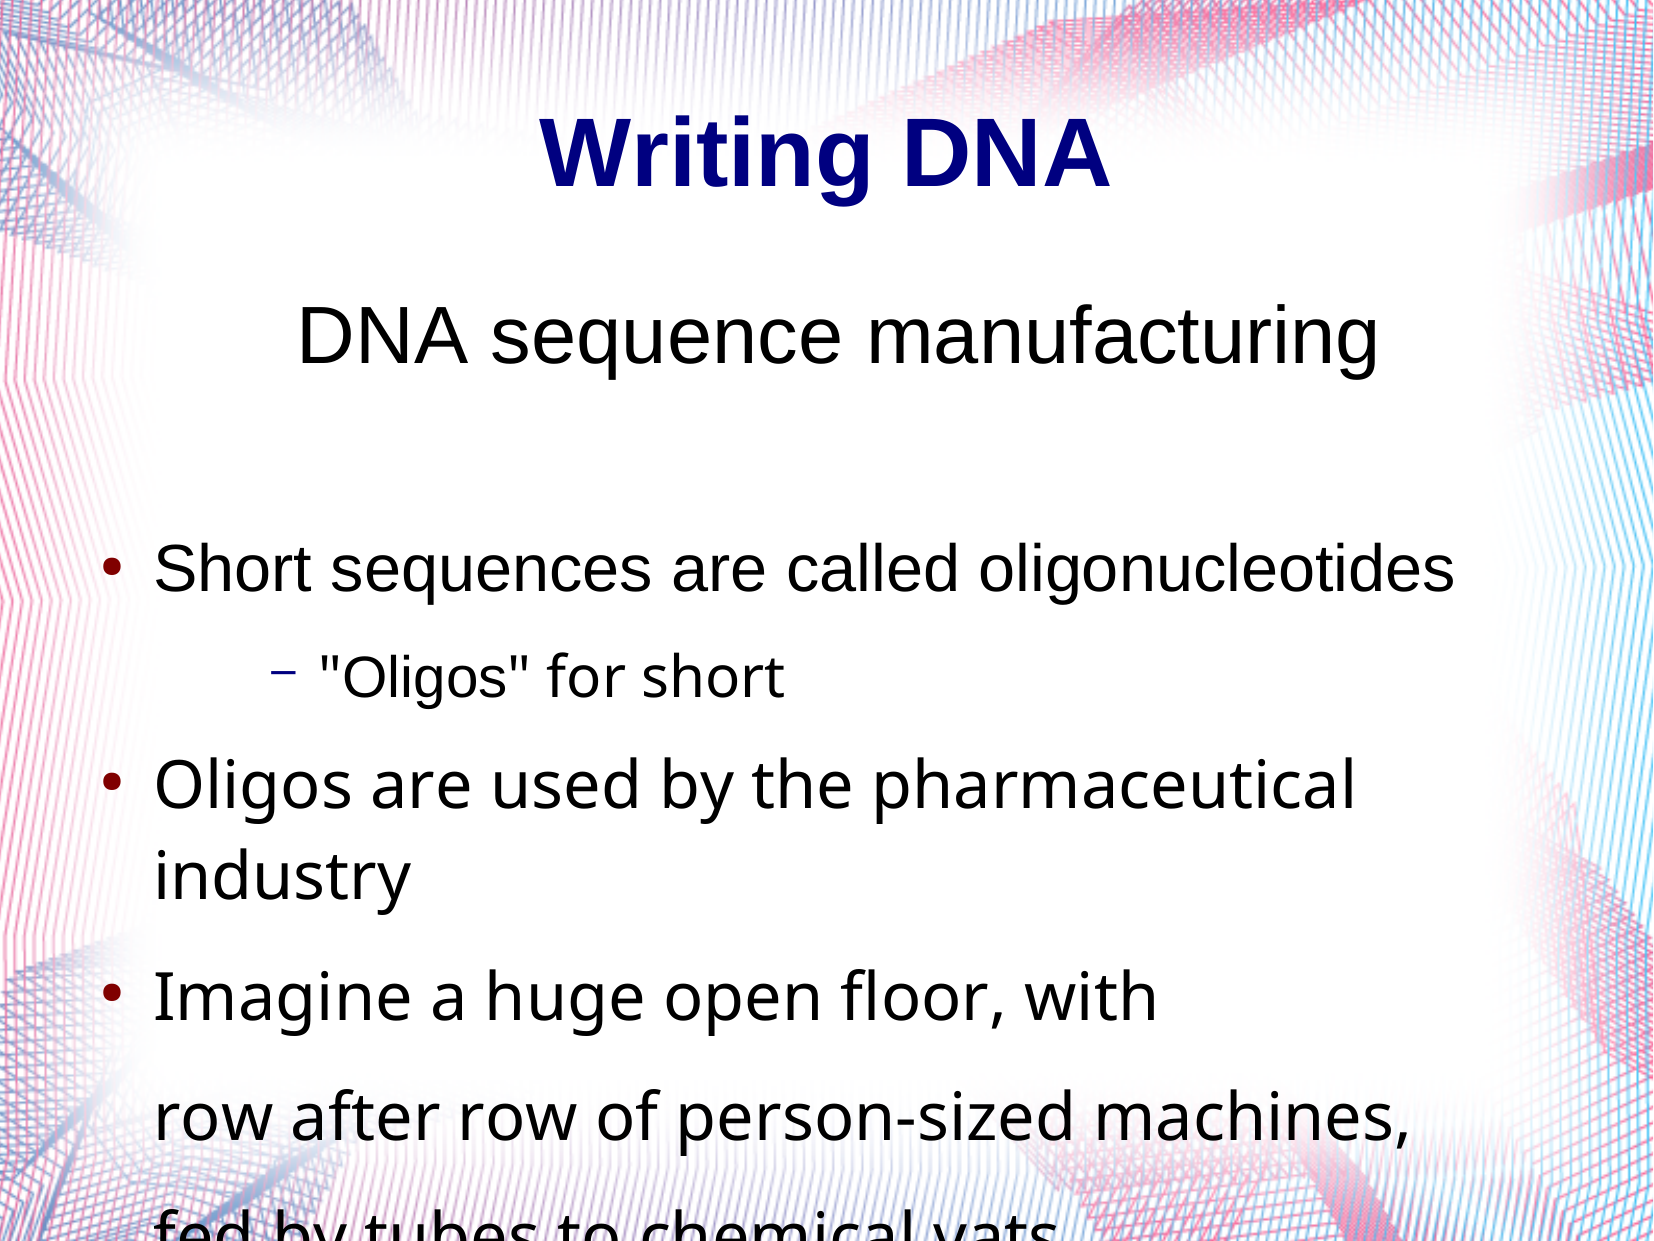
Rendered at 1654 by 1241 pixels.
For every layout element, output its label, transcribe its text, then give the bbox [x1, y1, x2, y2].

title Writing DNA [82, 49, 1571, 257]
picture [0, 0, 1654, 1241]
list DNA sequence manufacturing Short sequences are called oligonucleotides "Oligos" for short Oligos are used by the pharmaceutical industry Imagine a huge open floor, with row after row of person-sized machines, fed by tubes to chemical vats. [82, 290, 1571, 1241]
